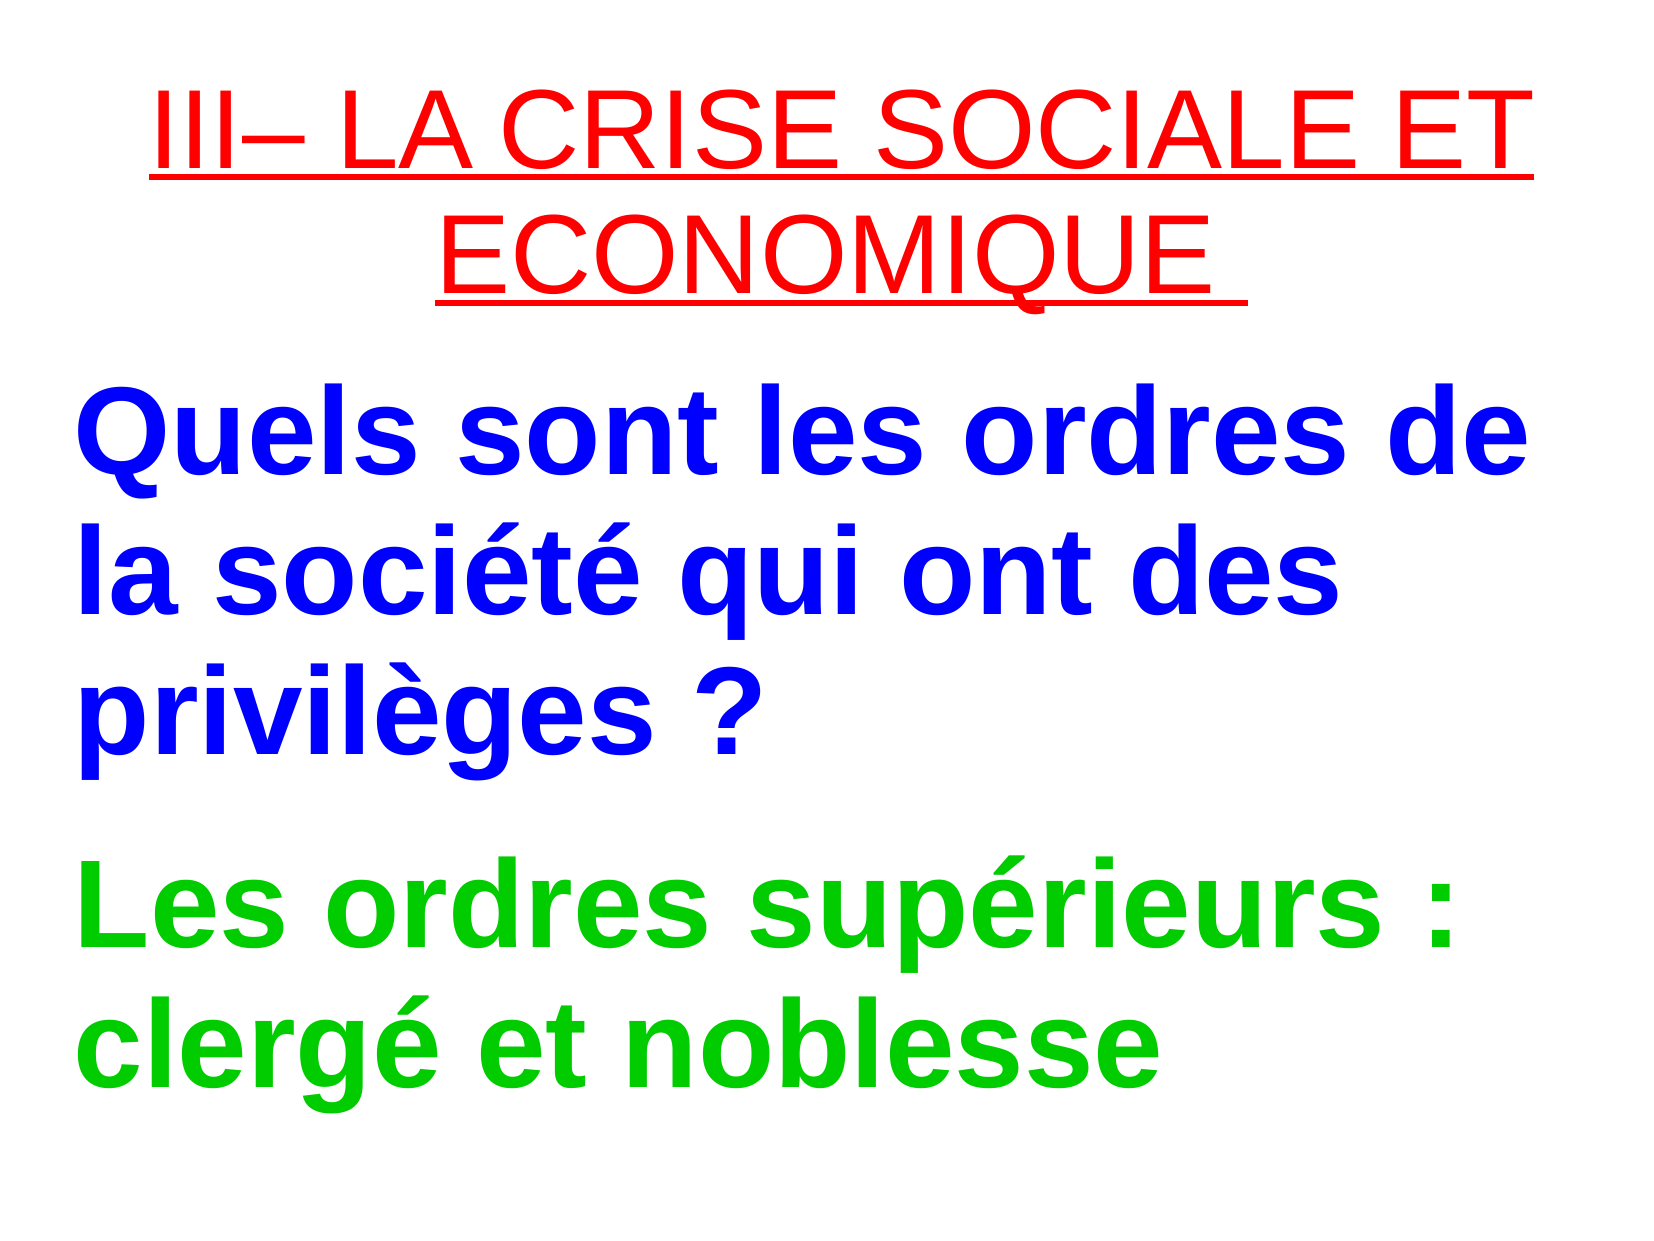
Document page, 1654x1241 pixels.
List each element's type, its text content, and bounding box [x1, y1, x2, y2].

text_box III– LA CRISE SOCIALE ET ECONOMIQUE [59, 59, 1625, 325]
text_box Les ordres supérieurs : clergé et noblesse [59, 826, 1654, 1241]
text_box Quels sont les ordres de la société qui ont des privilèges ? [59, 354, 1625, 826]
